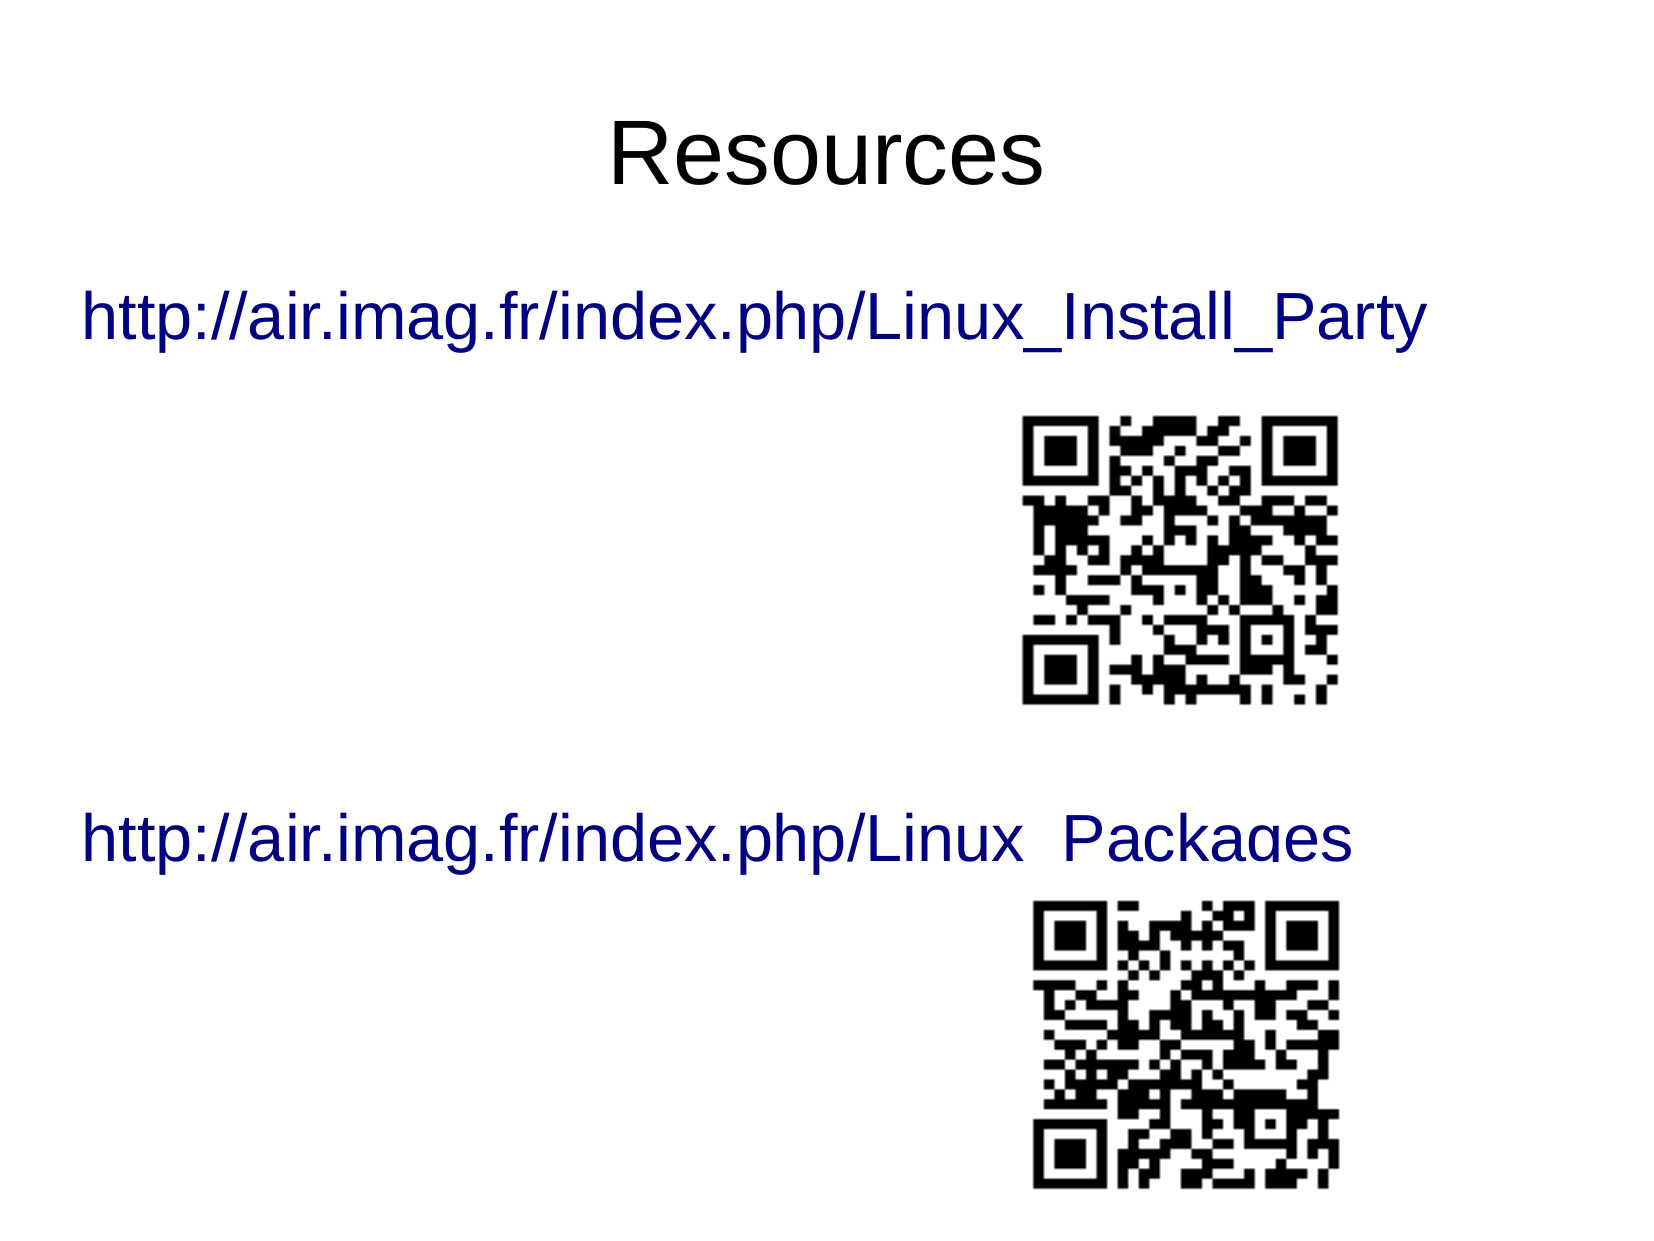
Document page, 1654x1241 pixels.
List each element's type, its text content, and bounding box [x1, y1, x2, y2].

picture [992, 862, 1382, 1229]
title Resources [82, 49, 1571, 257]
list http://air.imag.fr/index.php/Linux_Install_Party http://air.imag.fr/index.php/Linux_Packages [81, 279, 1571, 999]
picture [980, 377, 1382, 745]
